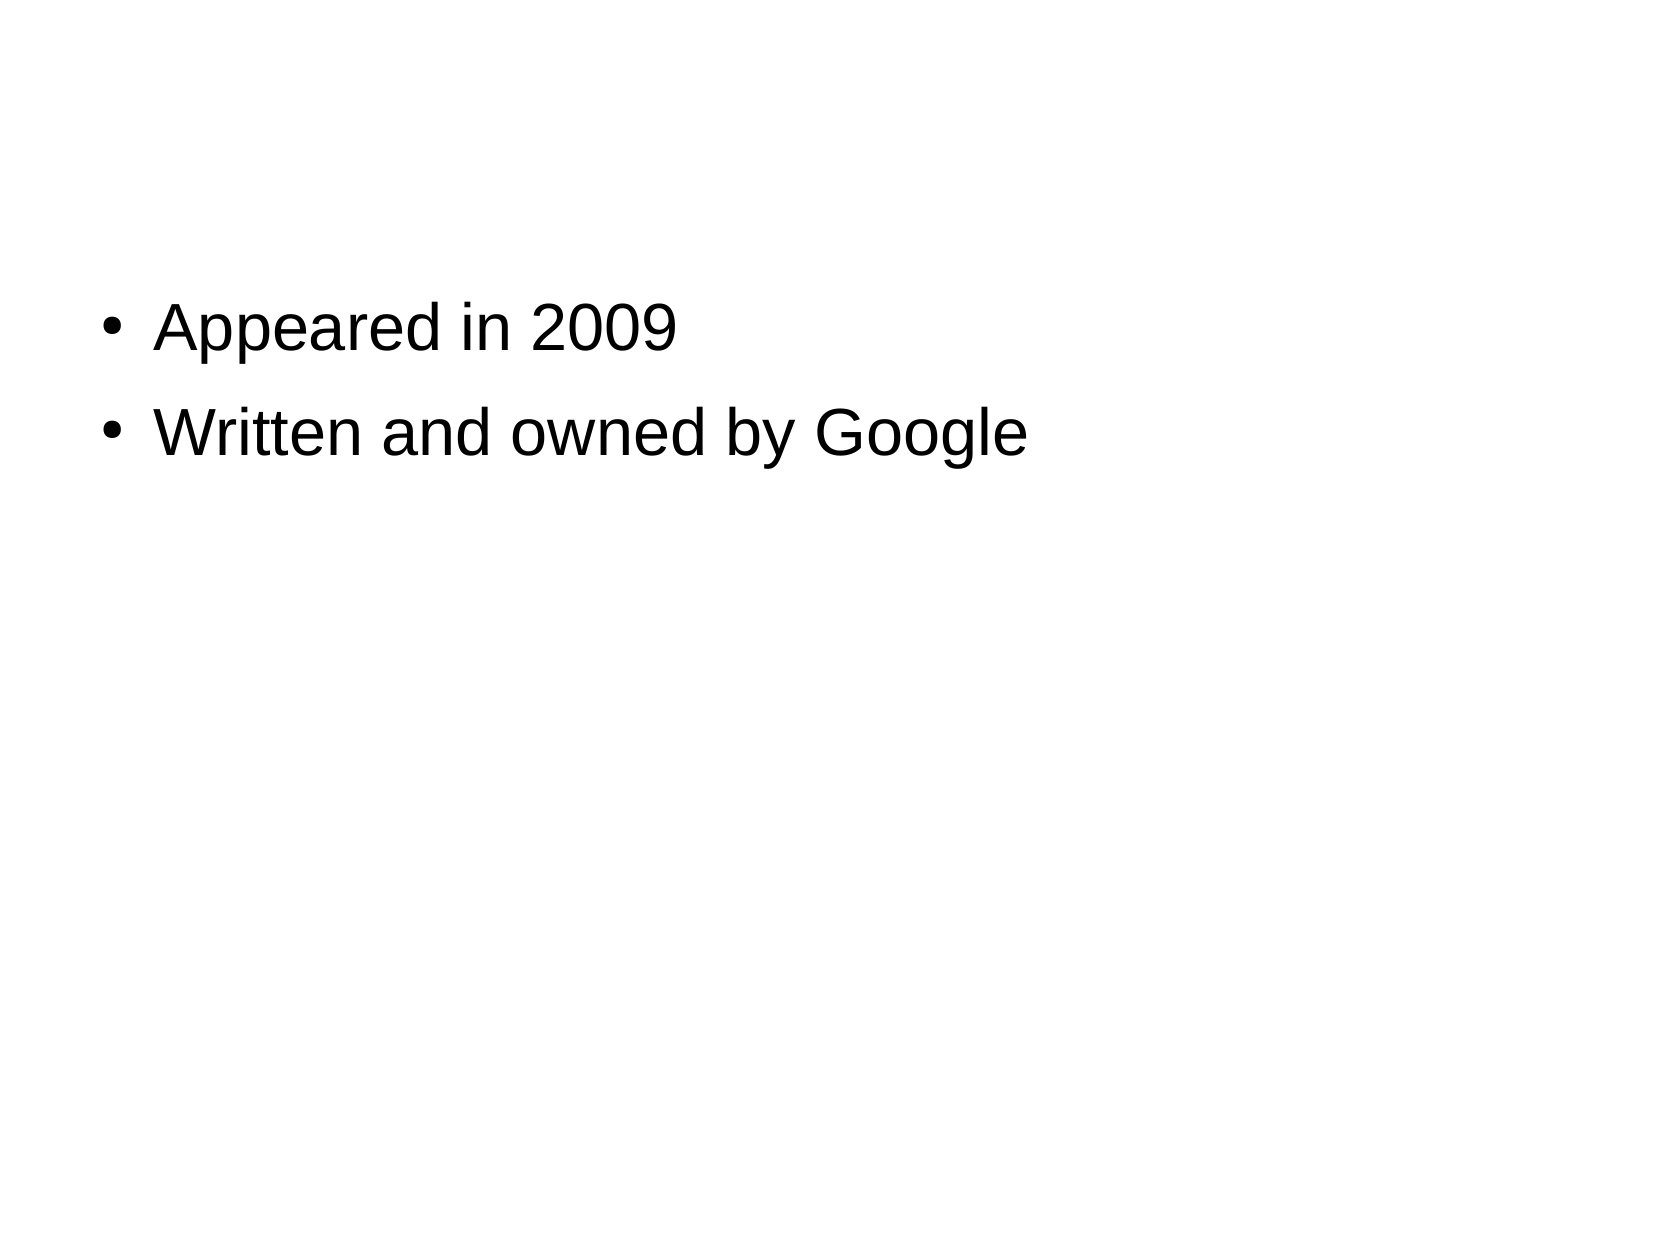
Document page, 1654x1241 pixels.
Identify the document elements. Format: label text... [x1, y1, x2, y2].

list Appeared in 2009 Written and owned by Google [82, 290, 1571, 1010]
